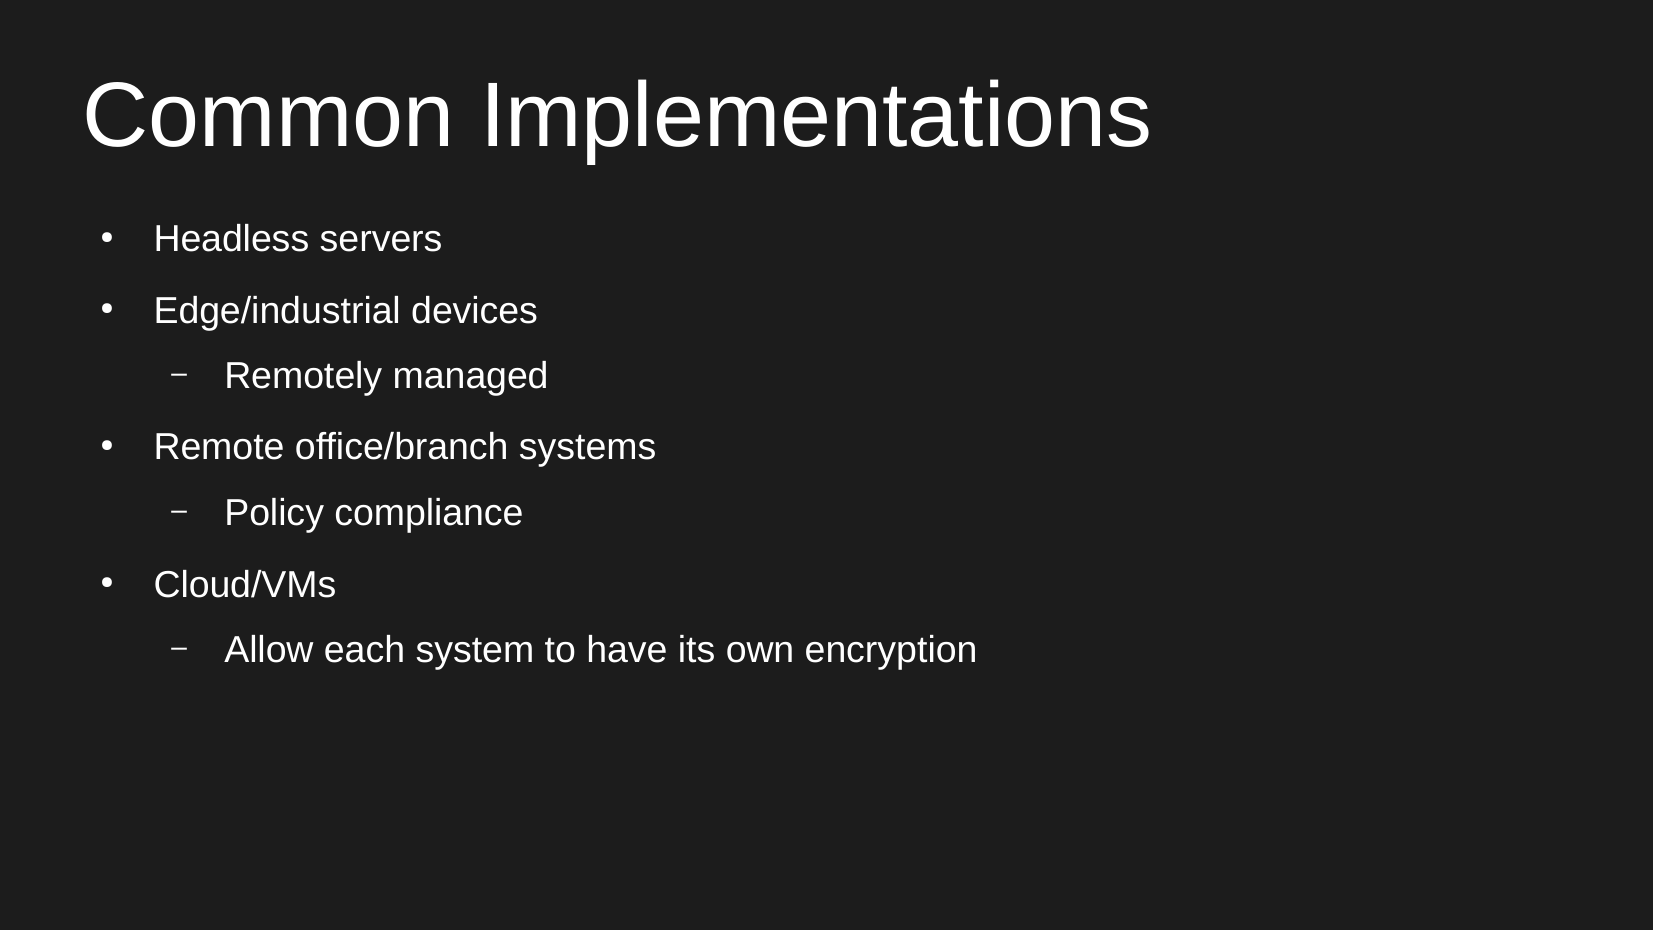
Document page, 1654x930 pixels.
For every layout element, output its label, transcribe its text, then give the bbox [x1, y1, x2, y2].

title Common Implementations [82, 37, 1571, 193]
list Headless servers Edge/industrial devices Remotely managed Remote office/branch systems Policy compliance Cloud/VMs Allow each system to have its own encryption [82, 217, 1313, 863]
